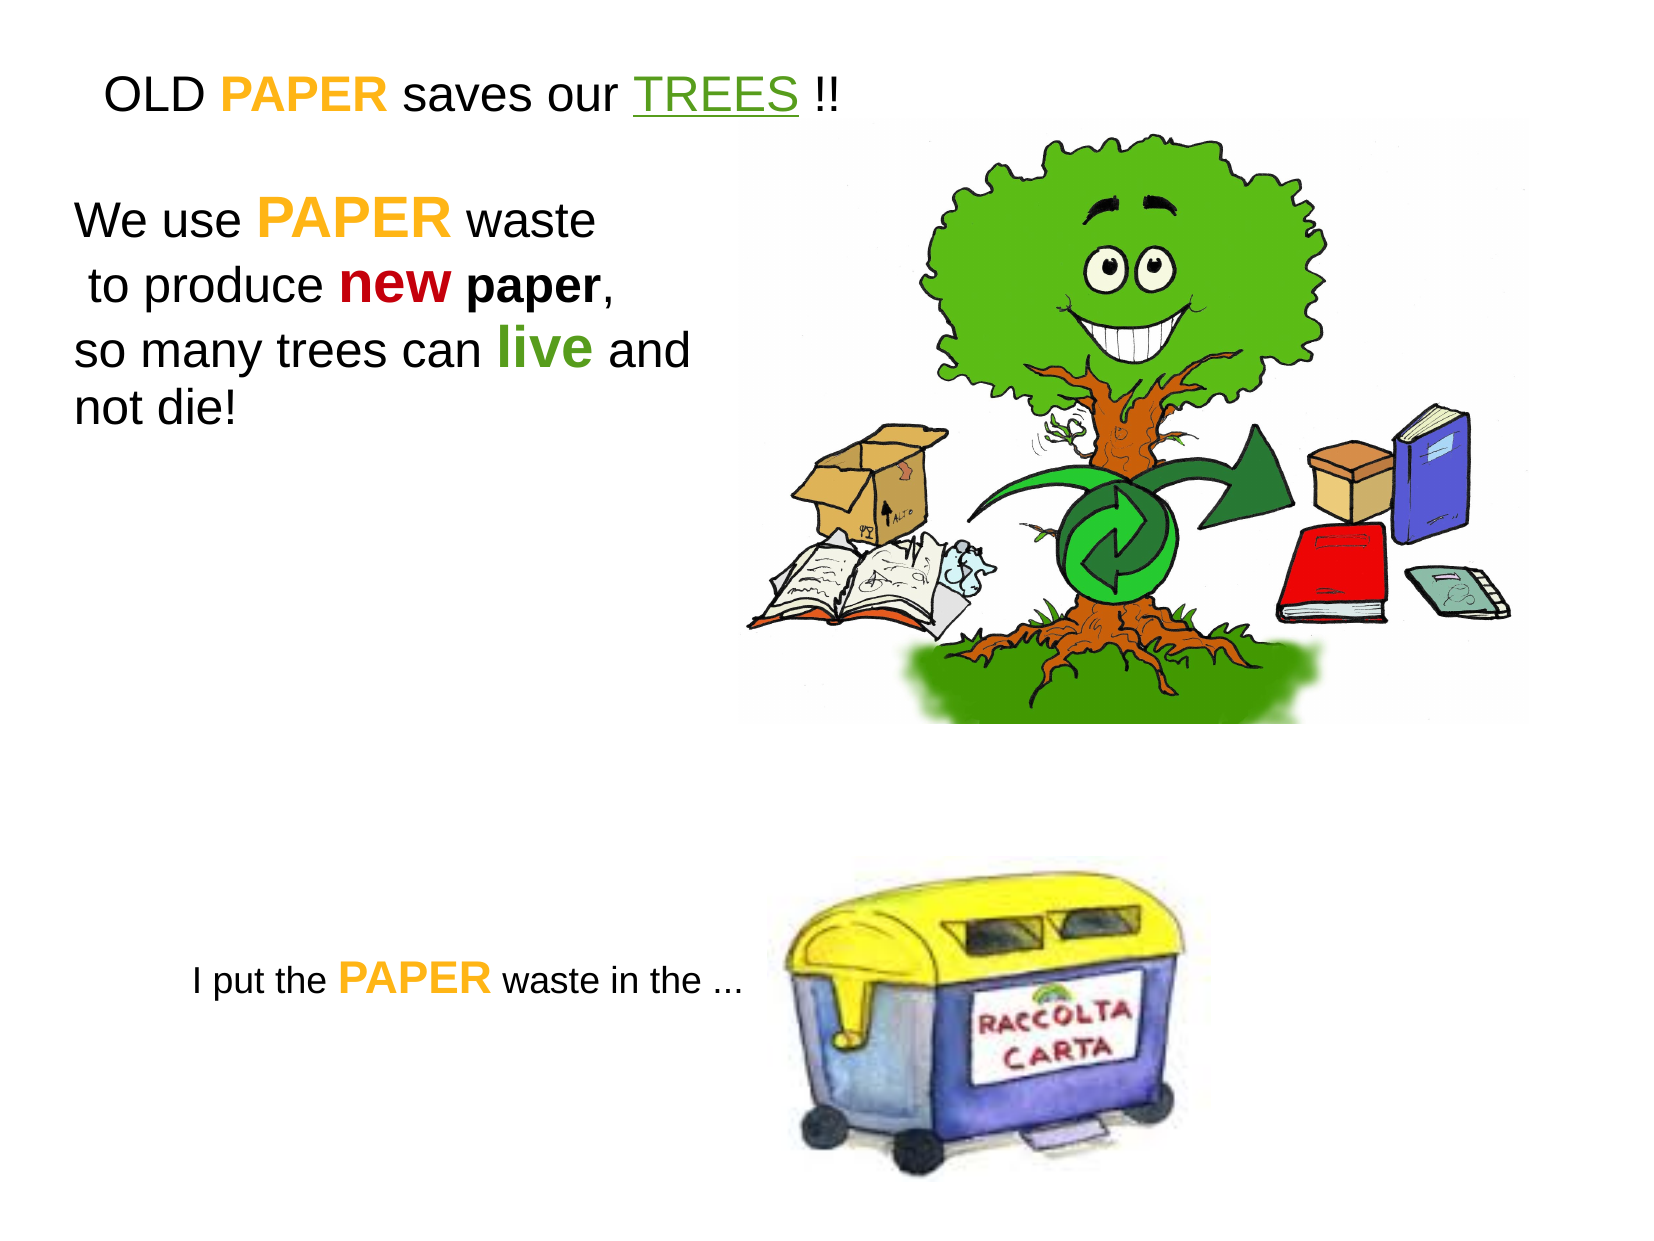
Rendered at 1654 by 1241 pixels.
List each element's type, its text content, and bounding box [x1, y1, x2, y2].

text_box We use PAPER waste to produce new paper, so many trees can live and not die! [59, 177, 738, 532]
picture [738, 118, 1529, 724]
text_box I put the PAPER waste in the ... [177, 944, 767, 1011]
picture [767, 856, 1211, 1182]
text_box OLD PAPER saves our TREES !! [88, 59, 1447, 131]
